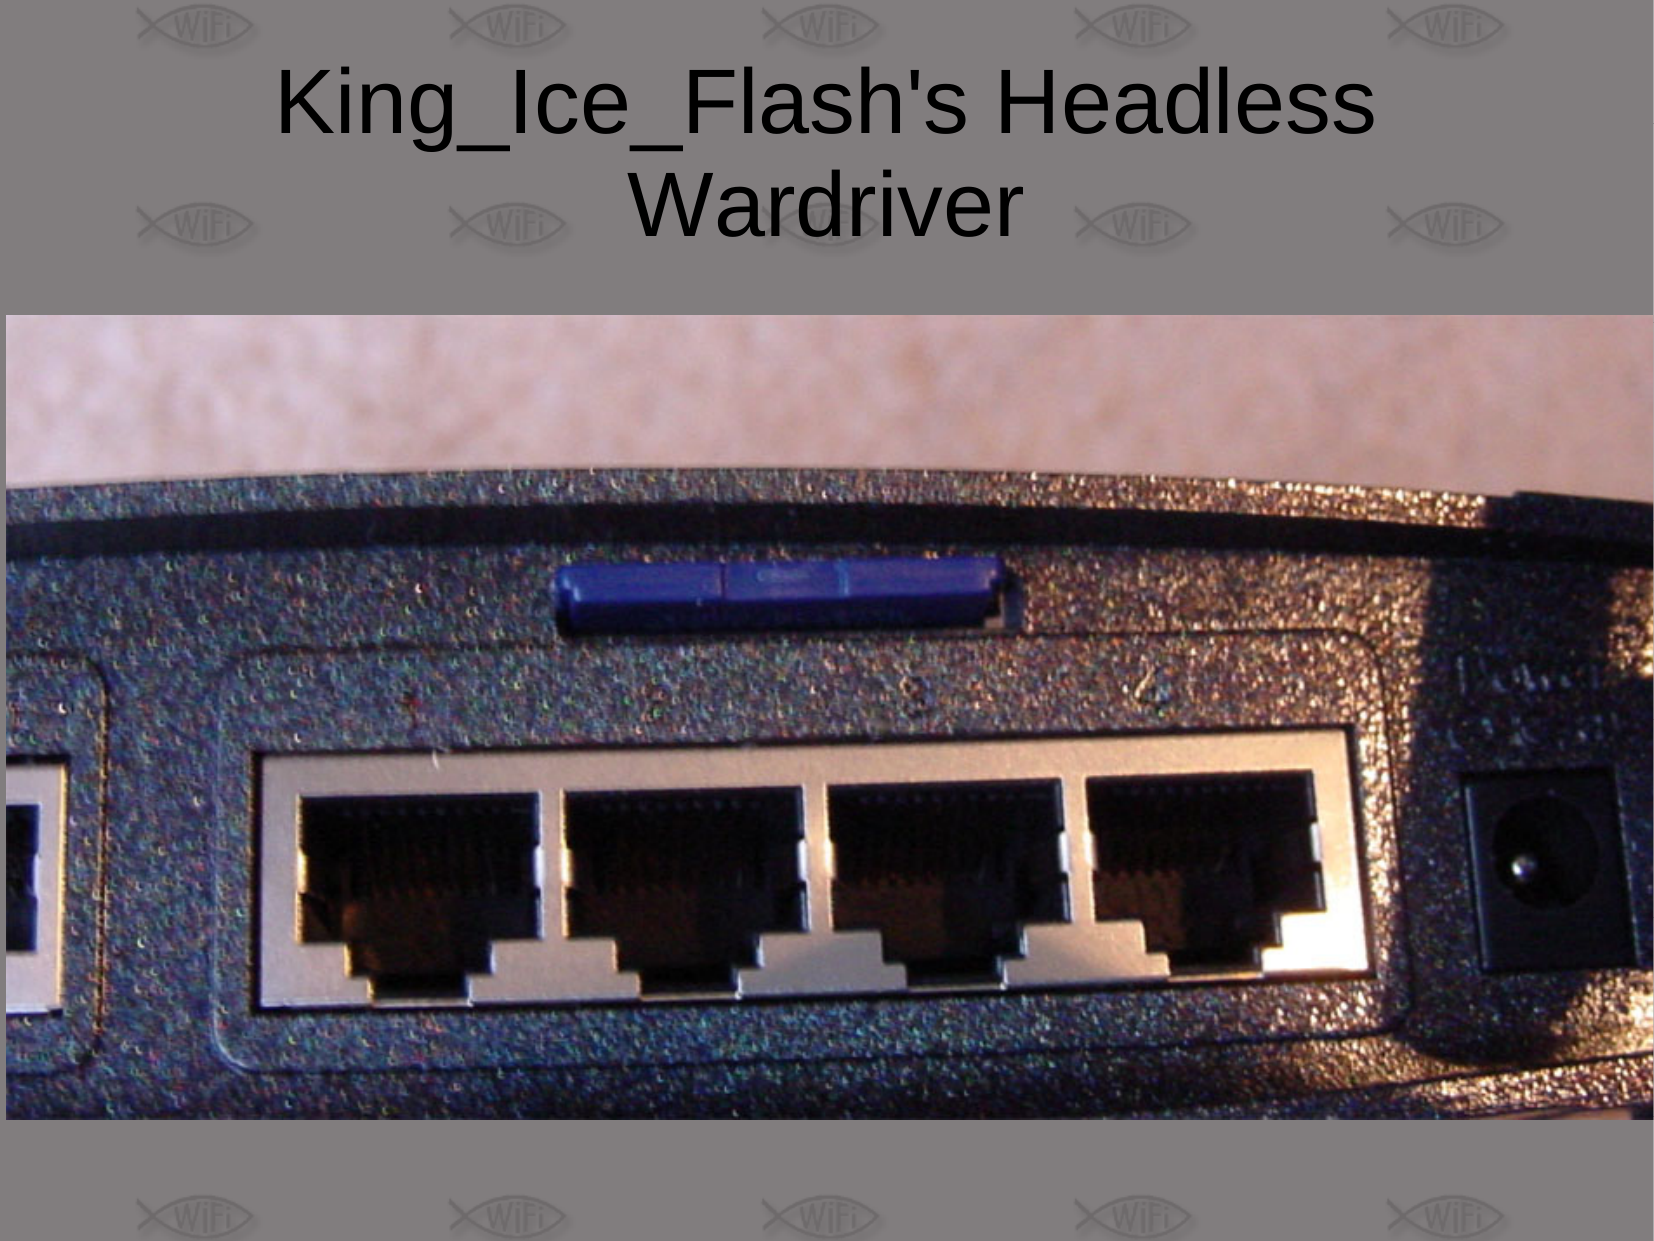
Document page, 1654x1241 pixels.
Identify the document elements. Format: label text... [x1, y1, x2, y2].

title King_Ice_Flash's Headless Wardriver [82, 49, 1571, 257]
picture [0, 0, 1654, 1241]
